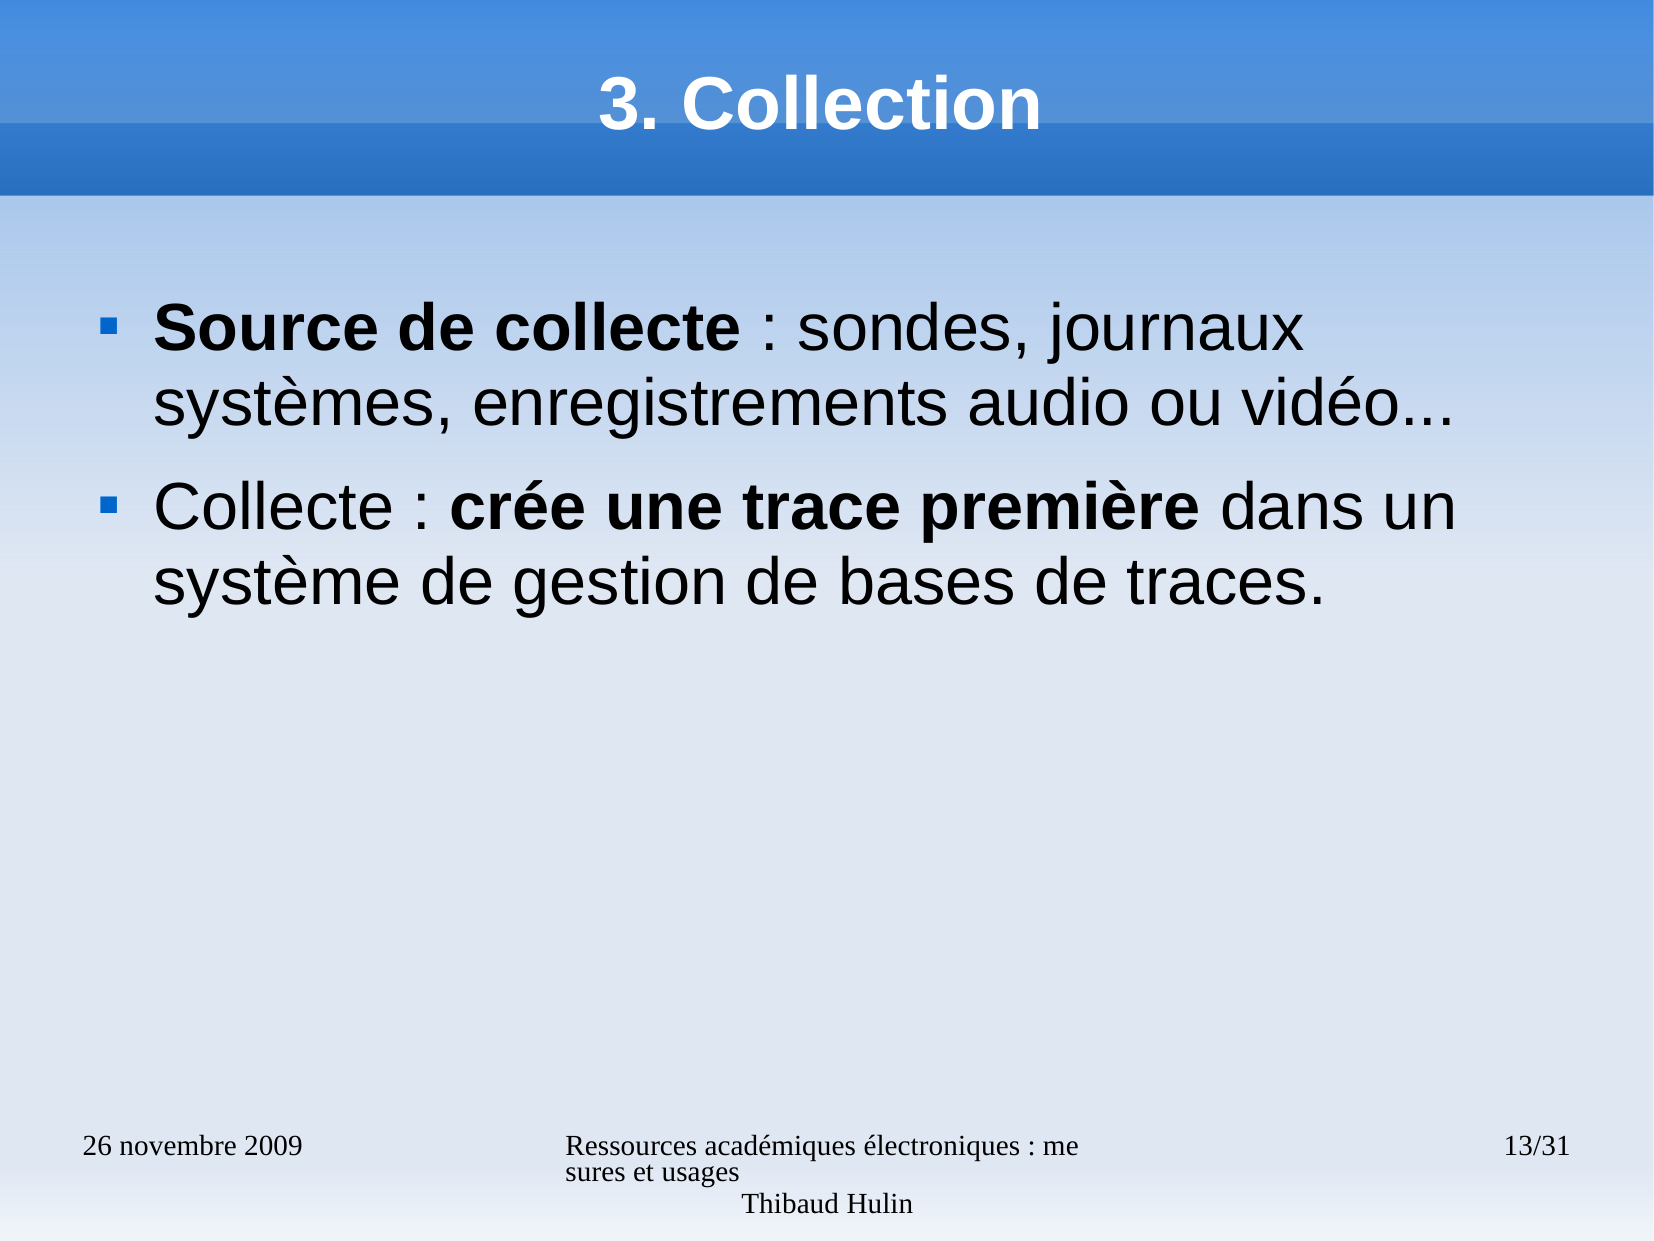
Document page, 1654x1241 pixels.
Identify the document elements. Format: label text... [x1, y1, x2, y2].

picture [0, 0, 1654, 1241]
title 3. Collection [76, 7, 1565, 200]
list Source de collecte : sondes, journaux systèmes, enregistrements audio ou vidéo... Collecte : crée une trace première dans un système de gestion de bases de traces. [82, 290, 1571, 1094]
